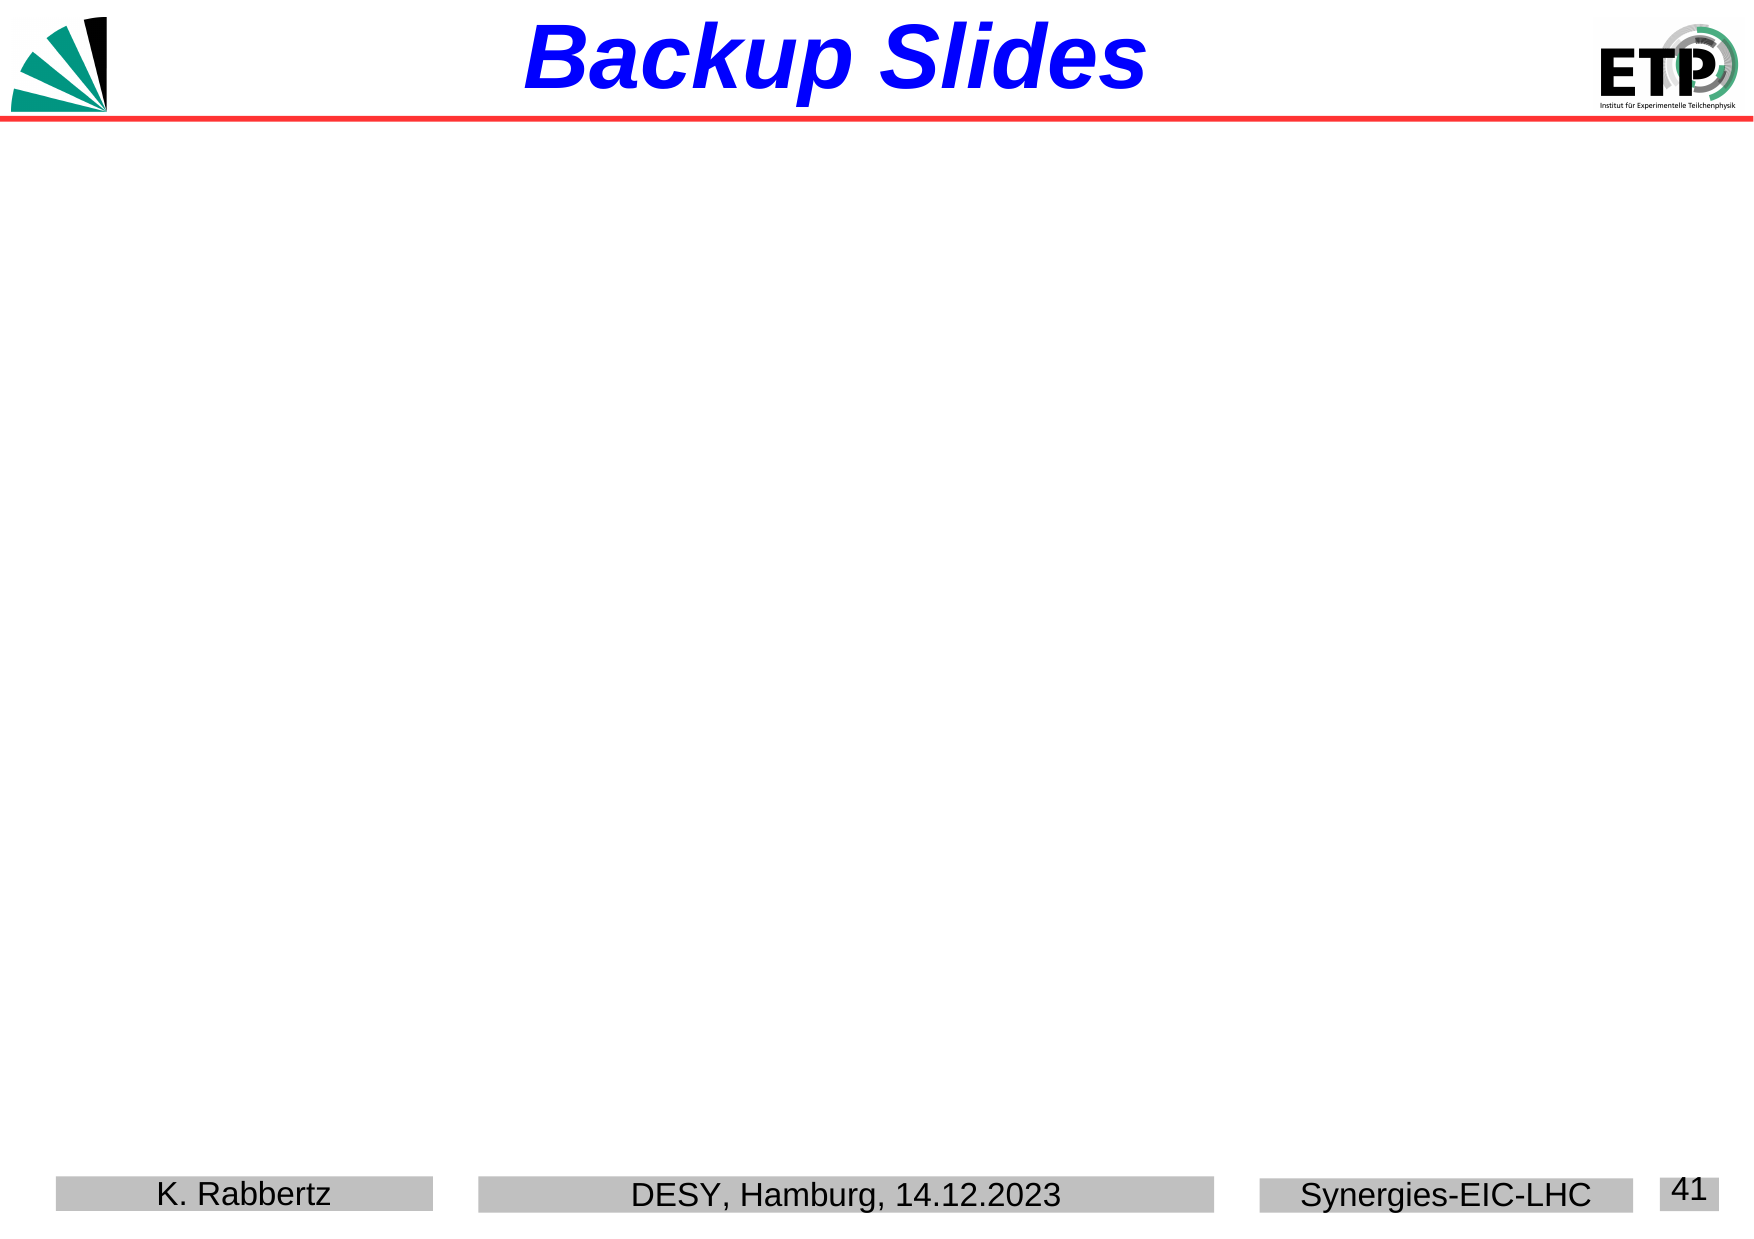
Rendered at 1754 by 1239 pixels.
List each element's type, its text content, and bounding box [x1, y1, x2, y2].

title Backup Slides [129, 0, 1545, 114]
picture [11, 17, 107, 113]
picture [1593, 17, 1745, 112]
